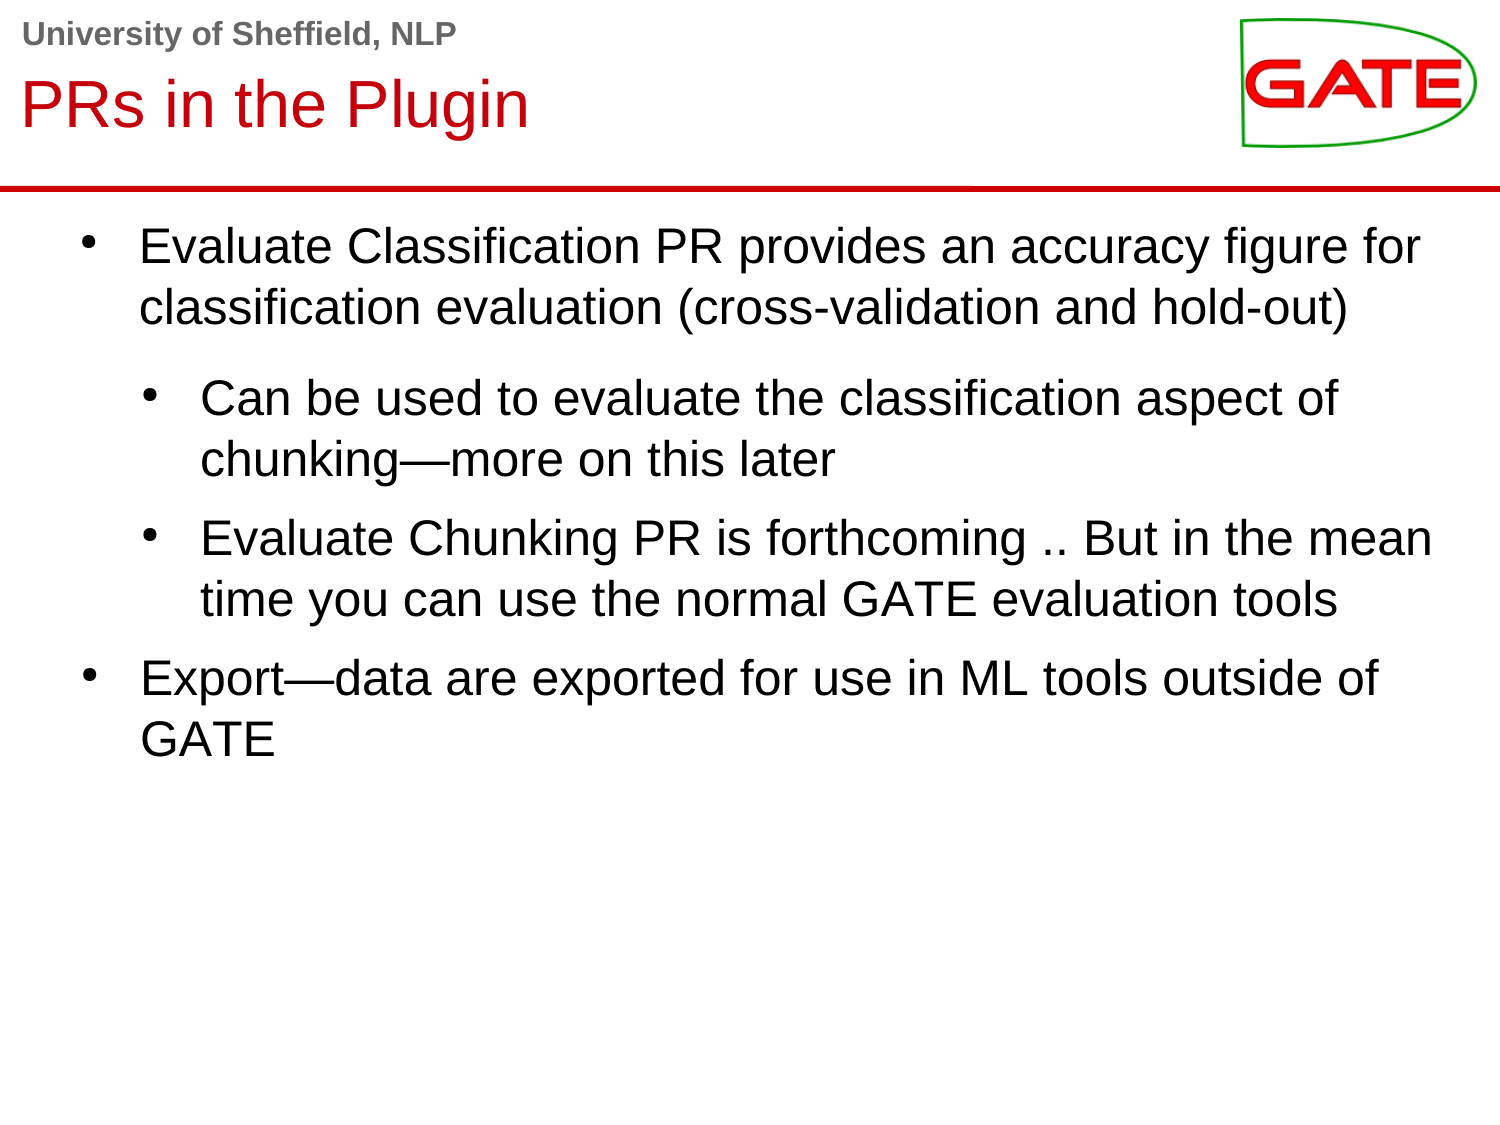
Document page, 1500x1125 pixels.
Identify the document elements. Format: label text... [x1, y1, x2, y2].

list Evaluate Classification PR provides an accuracy figure for classification evaluation (cross-validation and hold-out) Can be used to evaluate the classification aspect of chunking—more on this later Evaluate Chunking PR is forthcoming .. But in the mean time you can use the normal GATE evaluation tools Export—data are exported for use in ML tools outside of GATE [23, 212, 1477, 1063]
picture [1240, 18, 1477, 148]
title PRs in the Plugin [20, 45, 1240, 166]
